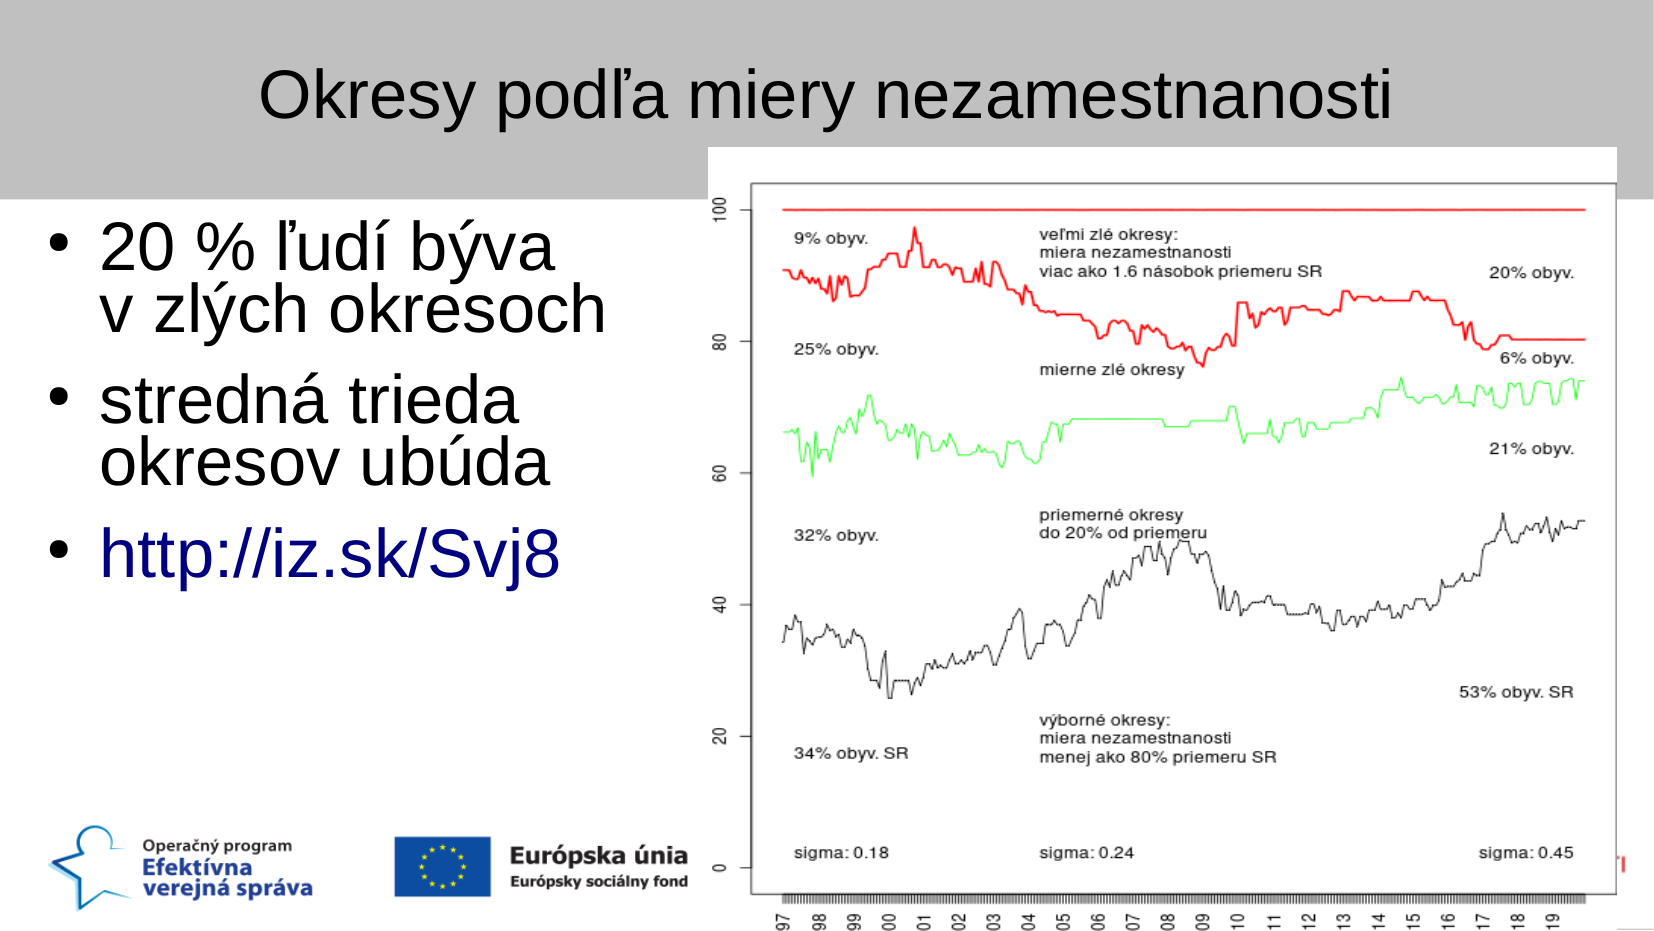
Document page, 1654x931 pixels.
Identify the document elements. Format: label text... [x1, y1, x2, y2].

list 20 % ľudí býva v zlých okresoch stredná trieda okresov ubúda http://iz.sk/Svj8 [29, 221, 708, 808]
title Okresy podľa miery nezamestnanosti [88, 22, 1565, 178]
picture [29, 147, 1654, 931]
